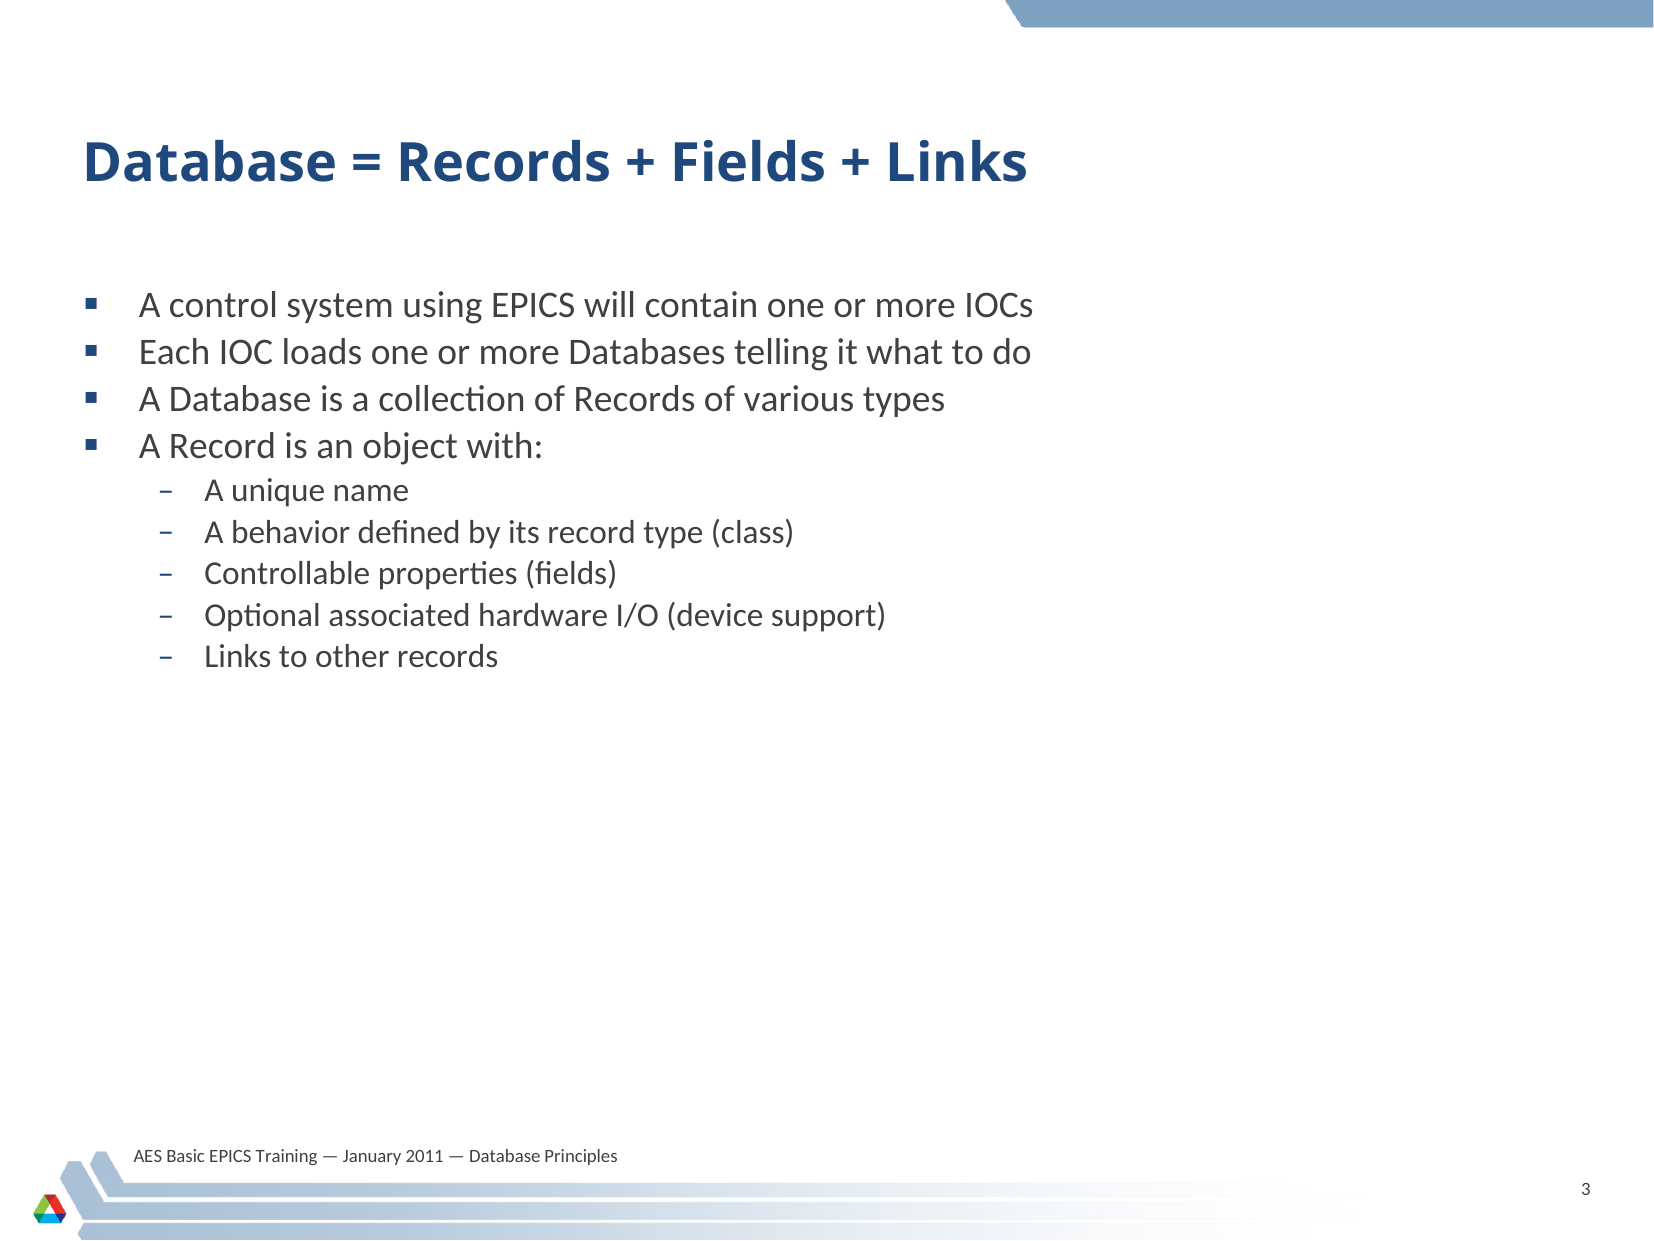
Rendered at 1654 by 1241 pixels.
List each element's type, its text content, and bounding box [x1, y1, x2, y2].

picture [0, 1143, 1654, 1240]
picture [0, 0, 1654, 29]
title Database = Records + Fields + Links [82, 128, 1571, 192]
list A control system using EPICS will contain one or more IOCs Each IOC loads one or more Databases telling it what to do A Database is a collection of Records of various types A Record is an object with: A unique name A behavior defined by its record type (class) Controllable properties (fields) Optional associated hardware I/O (device support) Links to other records [82, 289, 1571, 726]
